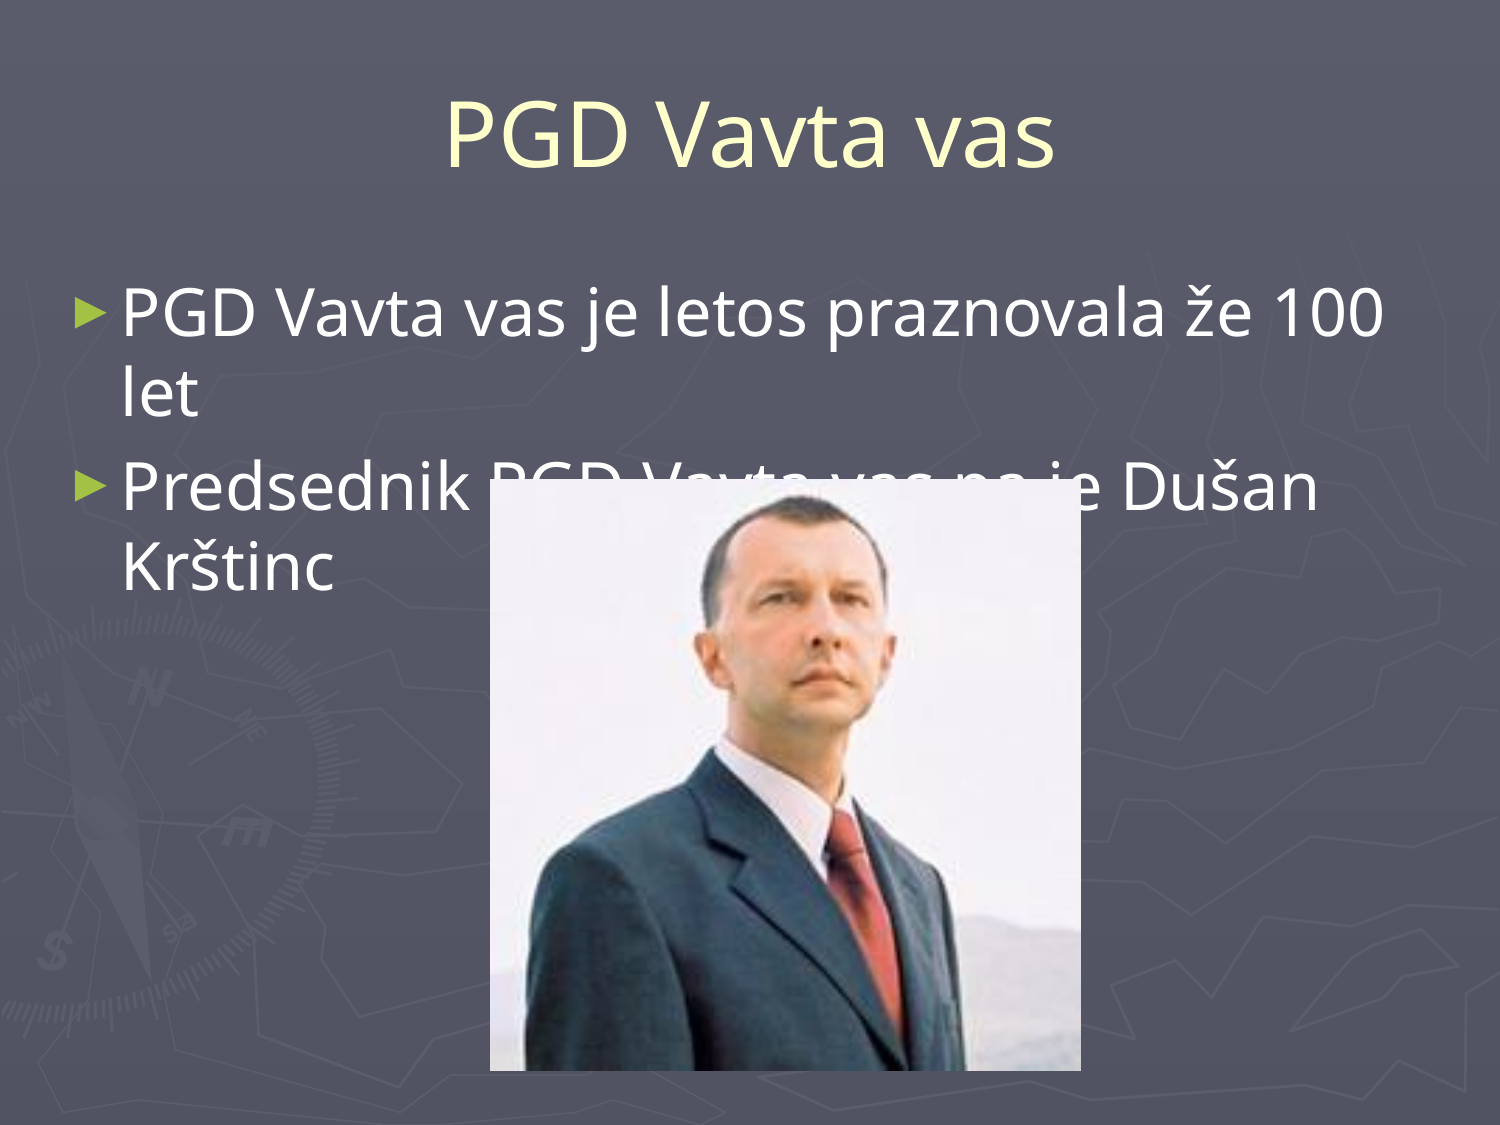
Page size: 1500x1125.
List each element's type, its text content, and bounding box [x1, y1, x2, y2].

picture [490, 479, 1081, 1071]
title PGD Vavta vas [49, 37, 1451, 225]
list PGD Vavta vas je letos praznovala že 100 let Predsednik PGD Vavta vas pa je Dušan Krštinc [49, 262, 1451, 1001]
